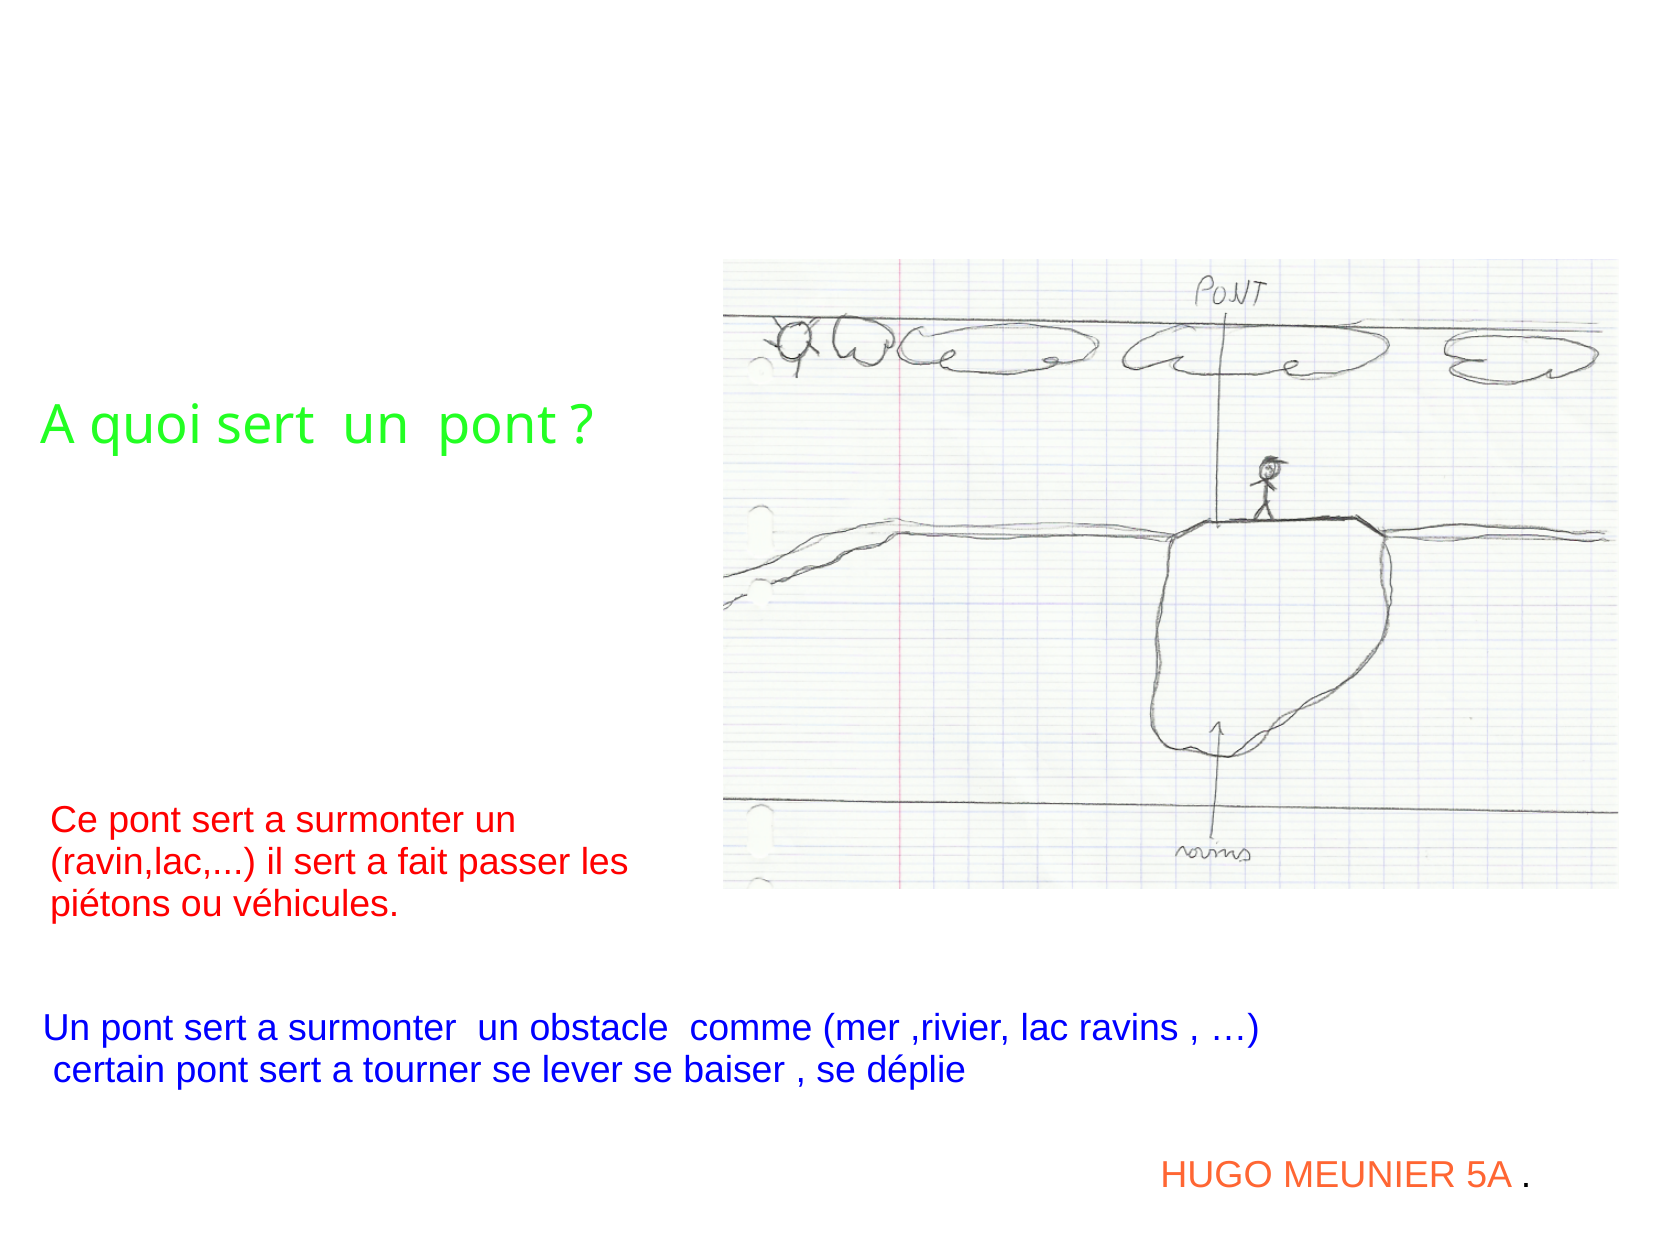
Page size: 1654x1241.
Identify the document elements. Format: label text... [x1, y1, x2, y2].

text_box HUGO MEUNIER 5A . [1145, 1145, 1642, 1203]
text_box Ce pont sert a surmonter un (ravin,lac,...) il sert a fait passer les piétons ou véhicules. [35, 790, 721, 999]
text_box Un pont sert a surmonter un obstacle comme (mer ,rivier, lac ravins , …) certain pont sert a tourner se lever se baiser , se déplie [27, 999, 1634, 1099]
text_box A quoi sert un pont ? [25, 377, 723, 491]
picture [723, 259, 1619, 889]
